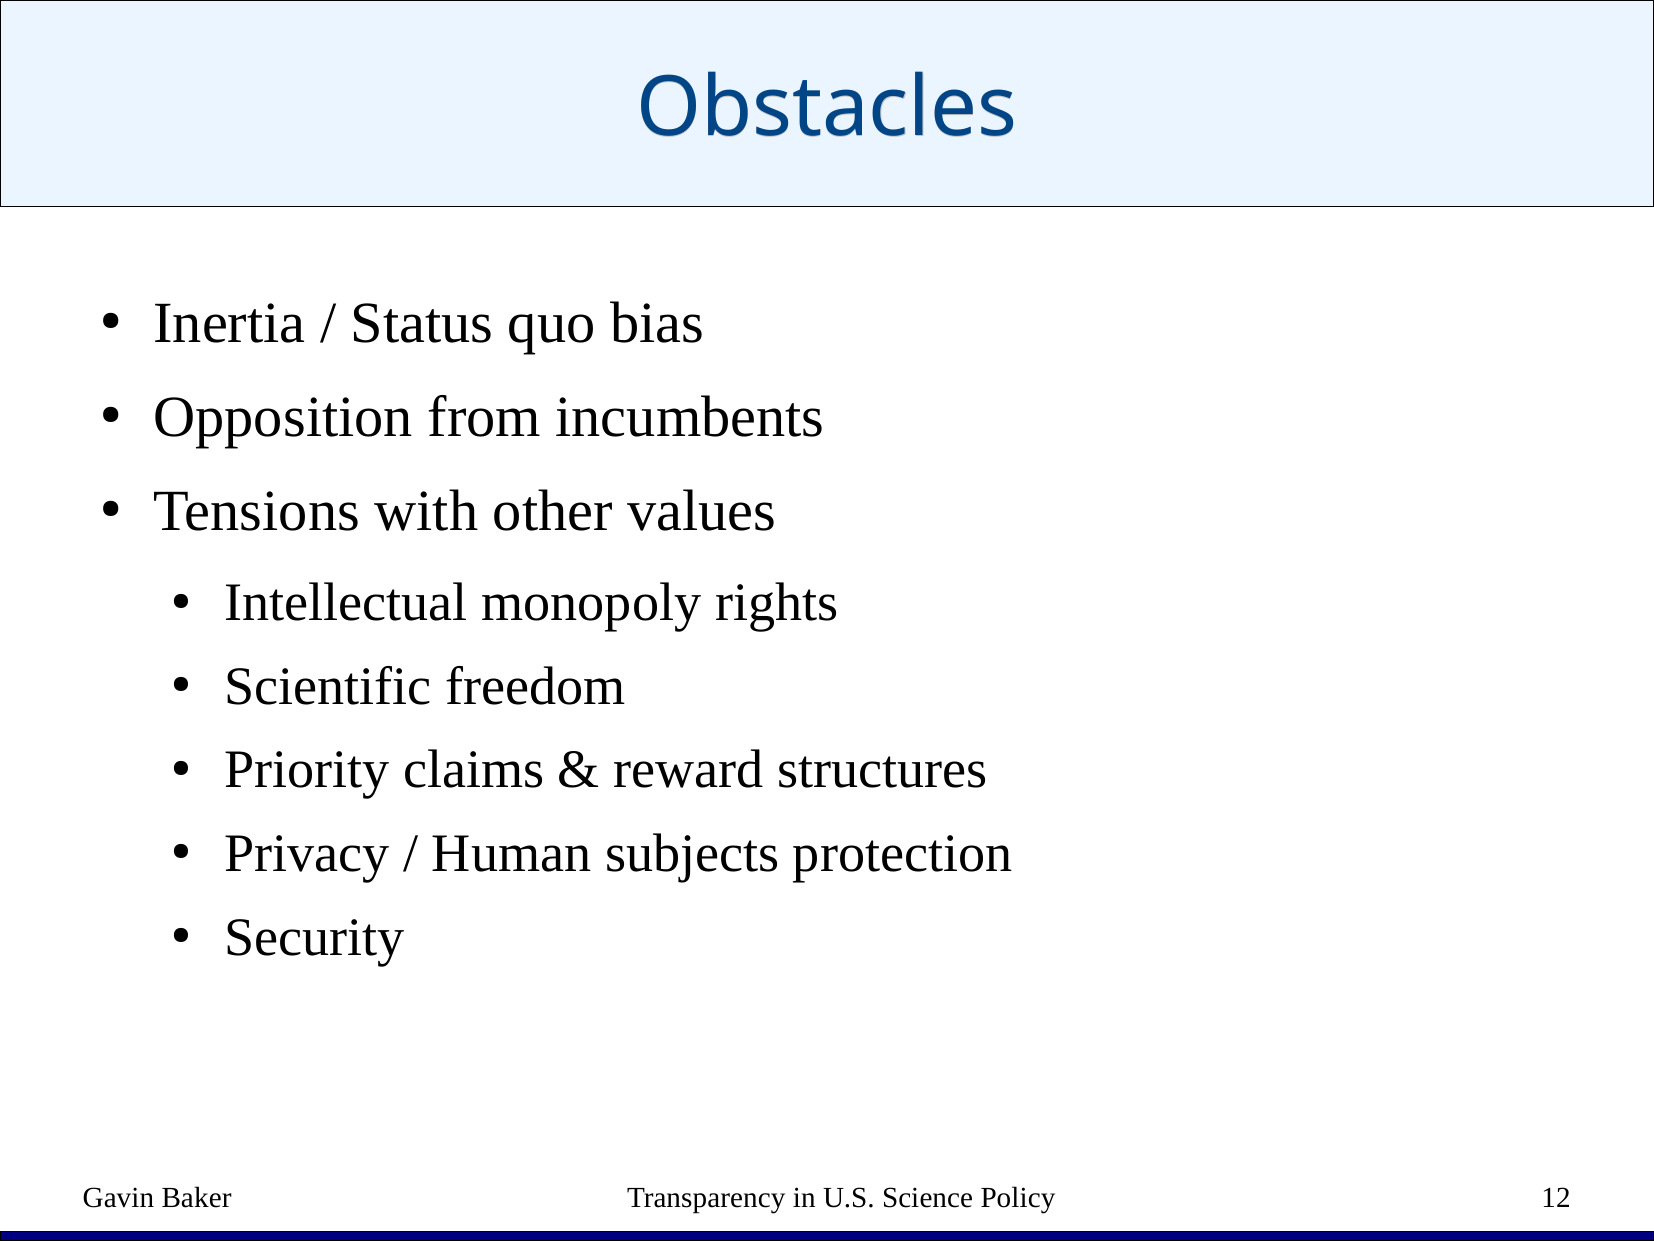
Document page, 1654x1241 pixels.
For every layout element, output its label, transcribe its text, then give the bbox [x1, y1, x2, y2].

list Inertia / Status quo bias Opposition from incumbents Tensions with other values Intellectual monopoly rights Scientific freedom Priority claims & reward structures Privacy / Human subjects protection Security [82, 290, 1571, 1094]
title Obstacles [82, 36, 1571, 170]
